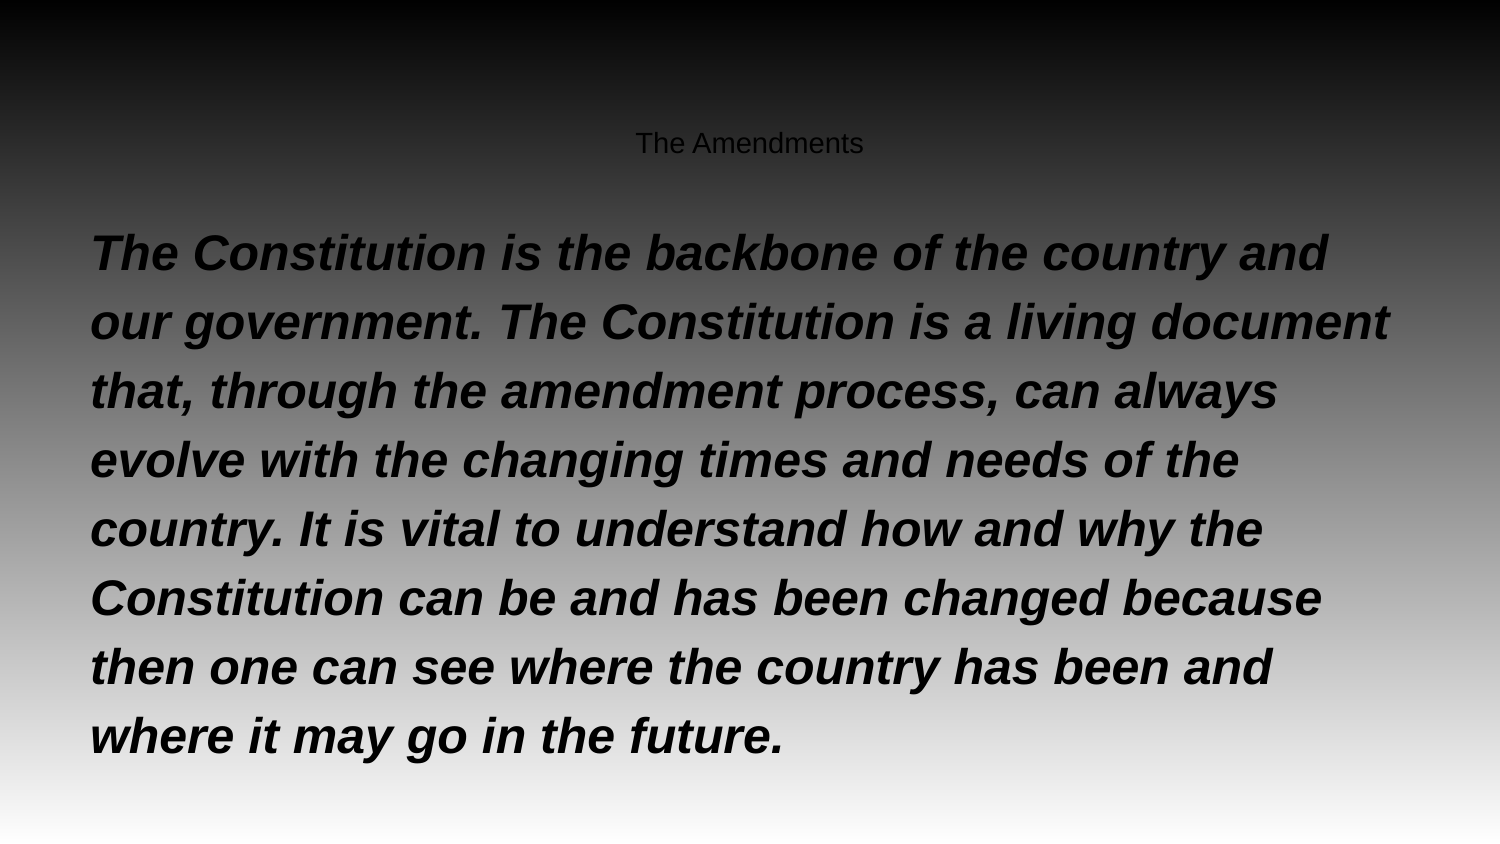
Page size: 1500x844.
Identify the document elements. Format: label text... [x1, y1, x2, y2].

list The Constitution is the backbone of the country and our government. The Constitution is a living document that, through the amendment process, can always evolve with the changing times and needs of the country. It is vital to understand how and why the Constitution can be and has been changed because then one can see where the country has been and where it may go in the future. [75, 196, 1425, 808]
title The Amendments [75, 33, 1425, 175]
